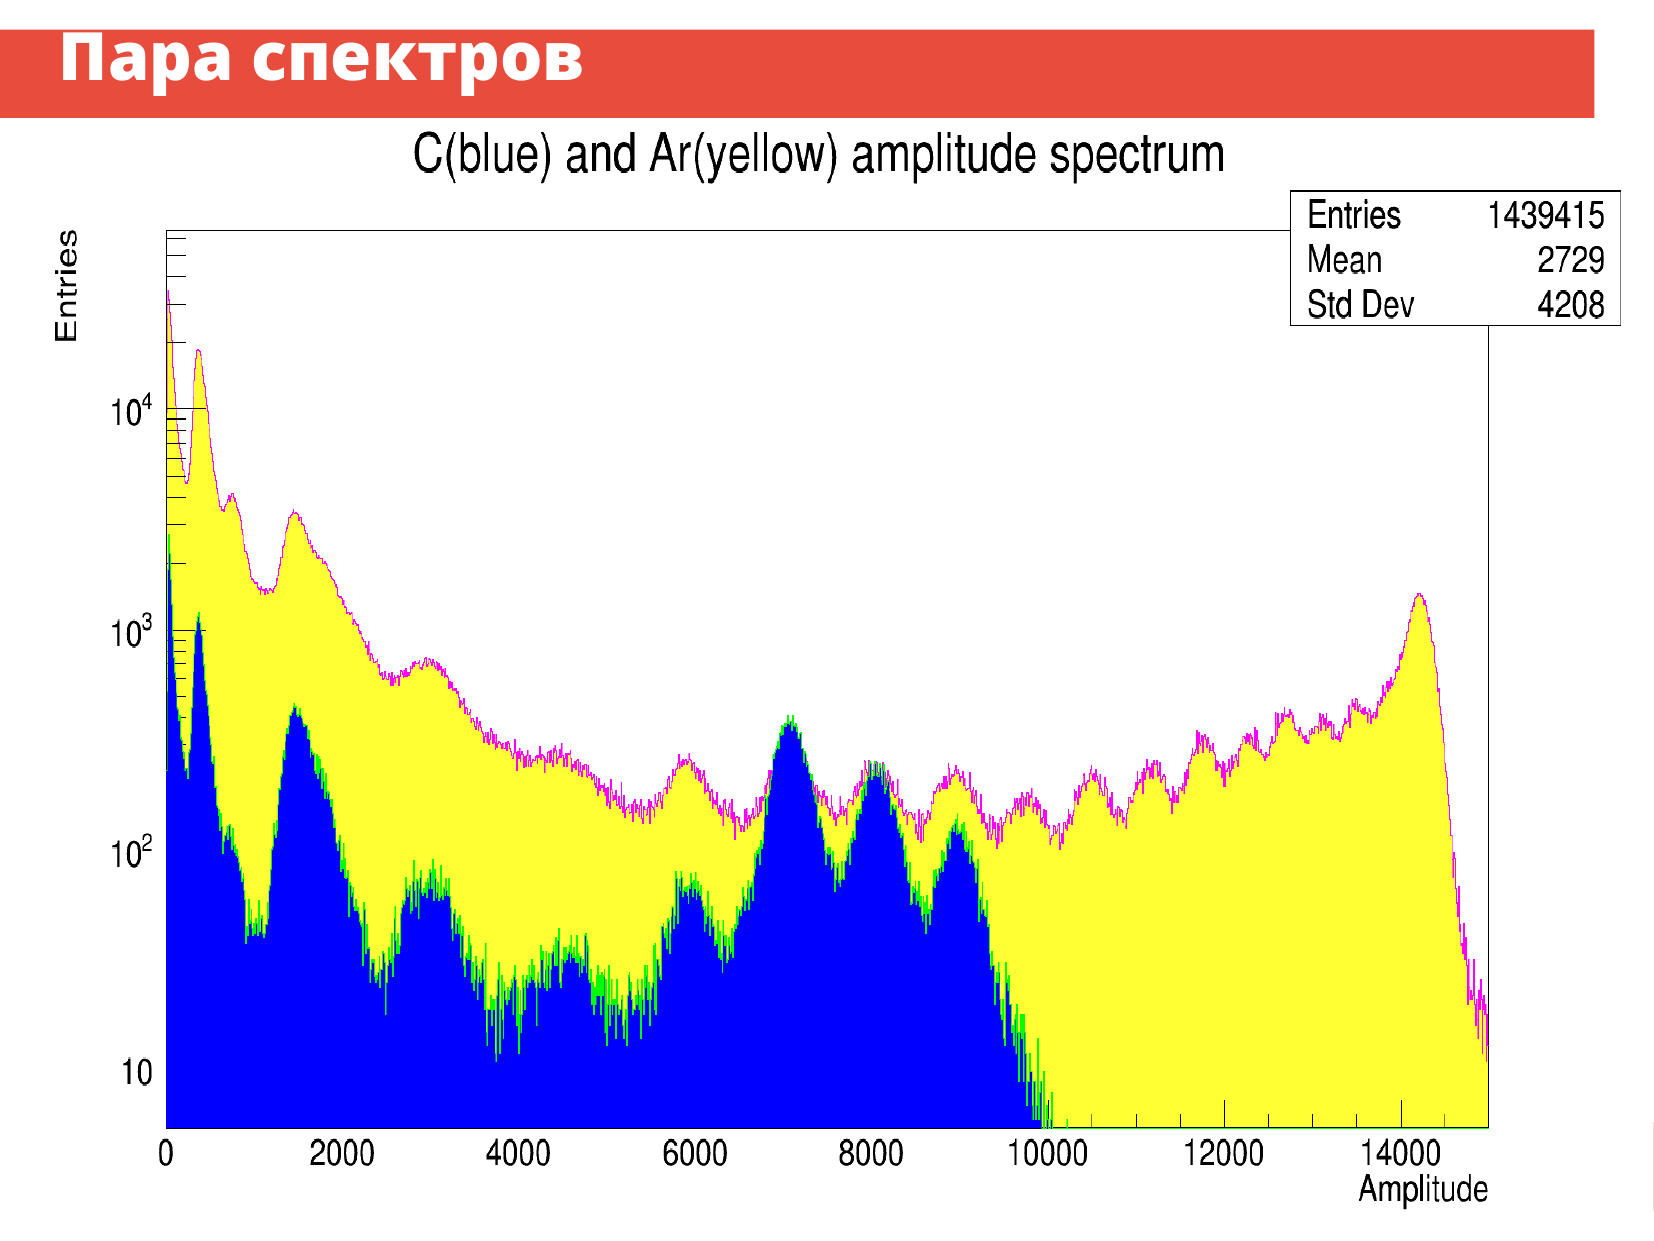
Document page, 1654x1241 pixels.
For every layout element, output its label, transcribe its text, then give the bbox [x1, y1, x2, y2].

picture [0, 118, 1654, 1241]
title Пара спектров [59, 0, 1595, 101]
